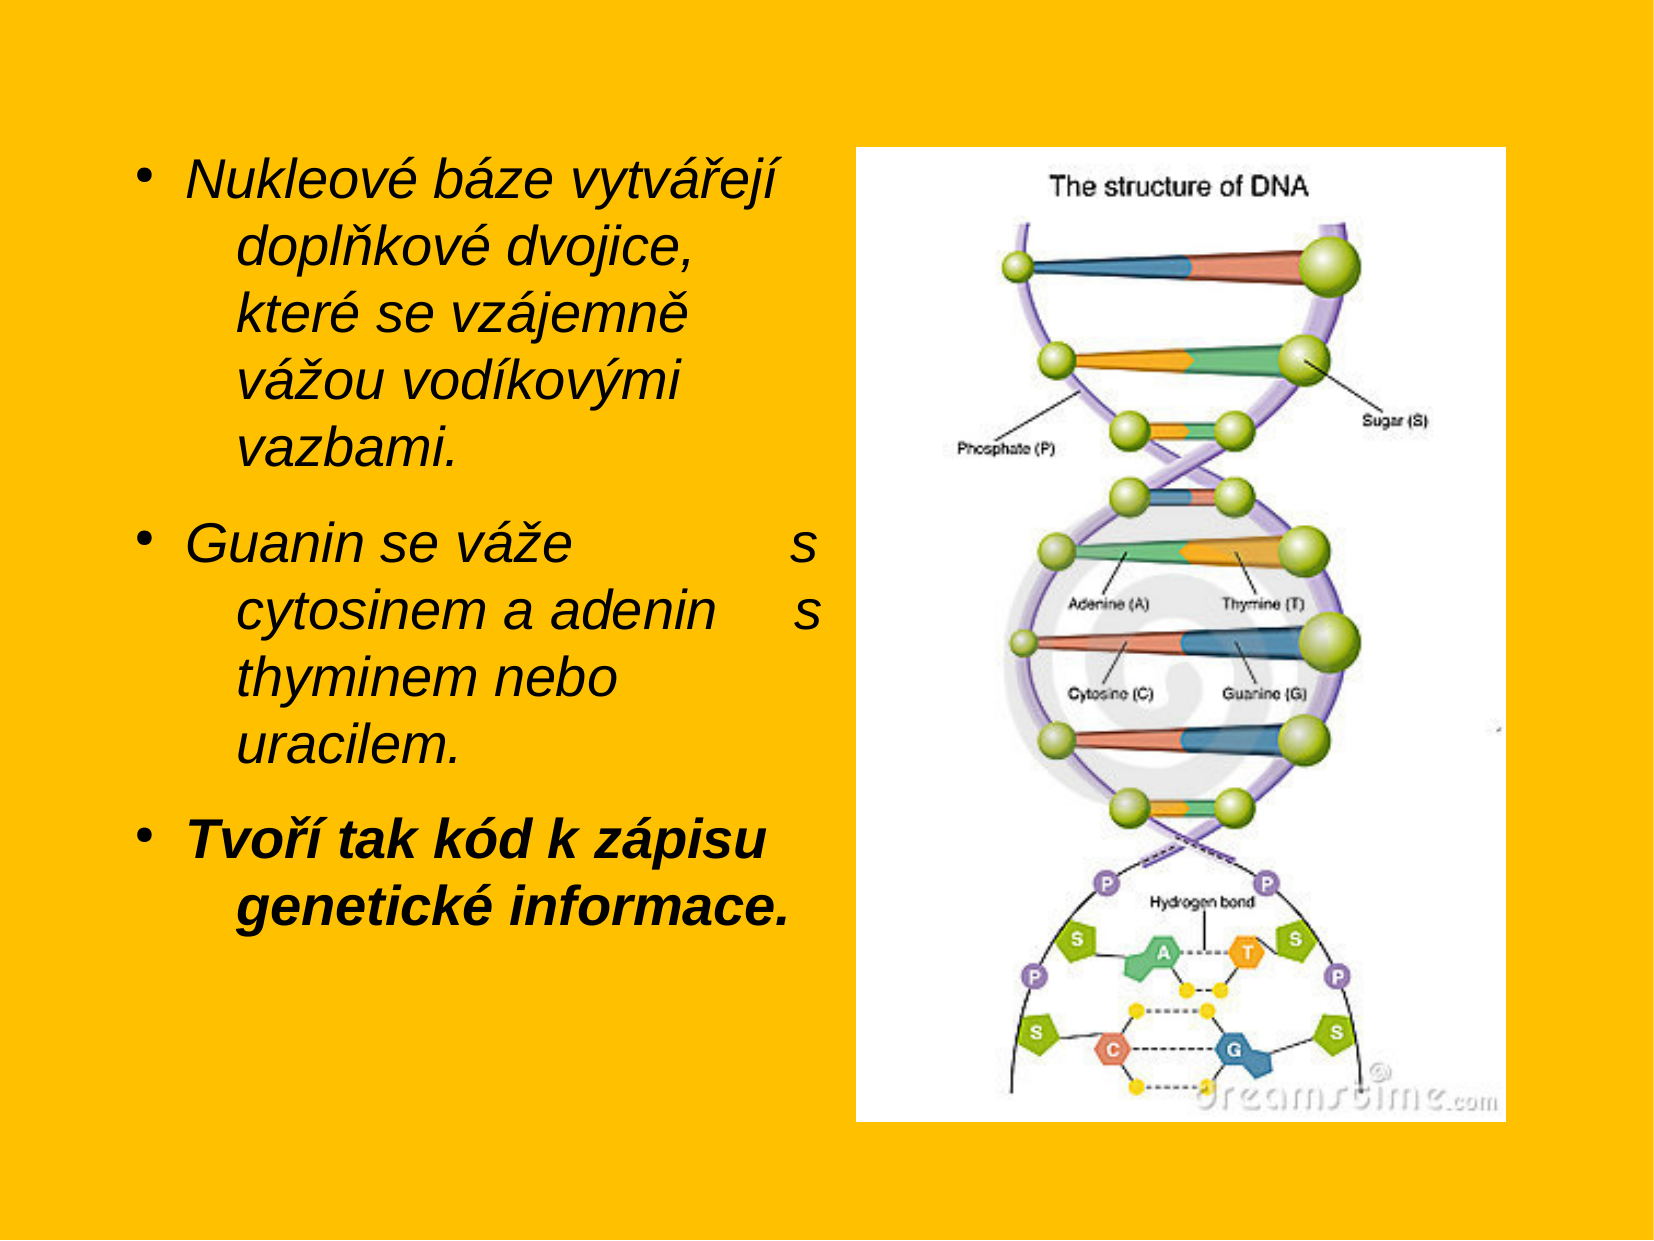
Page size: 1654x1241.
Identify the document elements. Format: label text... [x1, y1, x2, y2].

list Nukleové báze vytvářejí doplňkové dvojice, které se vzájemně vážou vodíkovými vazbami. Guanin se váže s cytosinem a adenin s thyminem nebo uracilem. Tvoří tak kód k zápisu genetické informace. [100, 142, 827, 946]
picture [856, 147, 1506, 1123]
